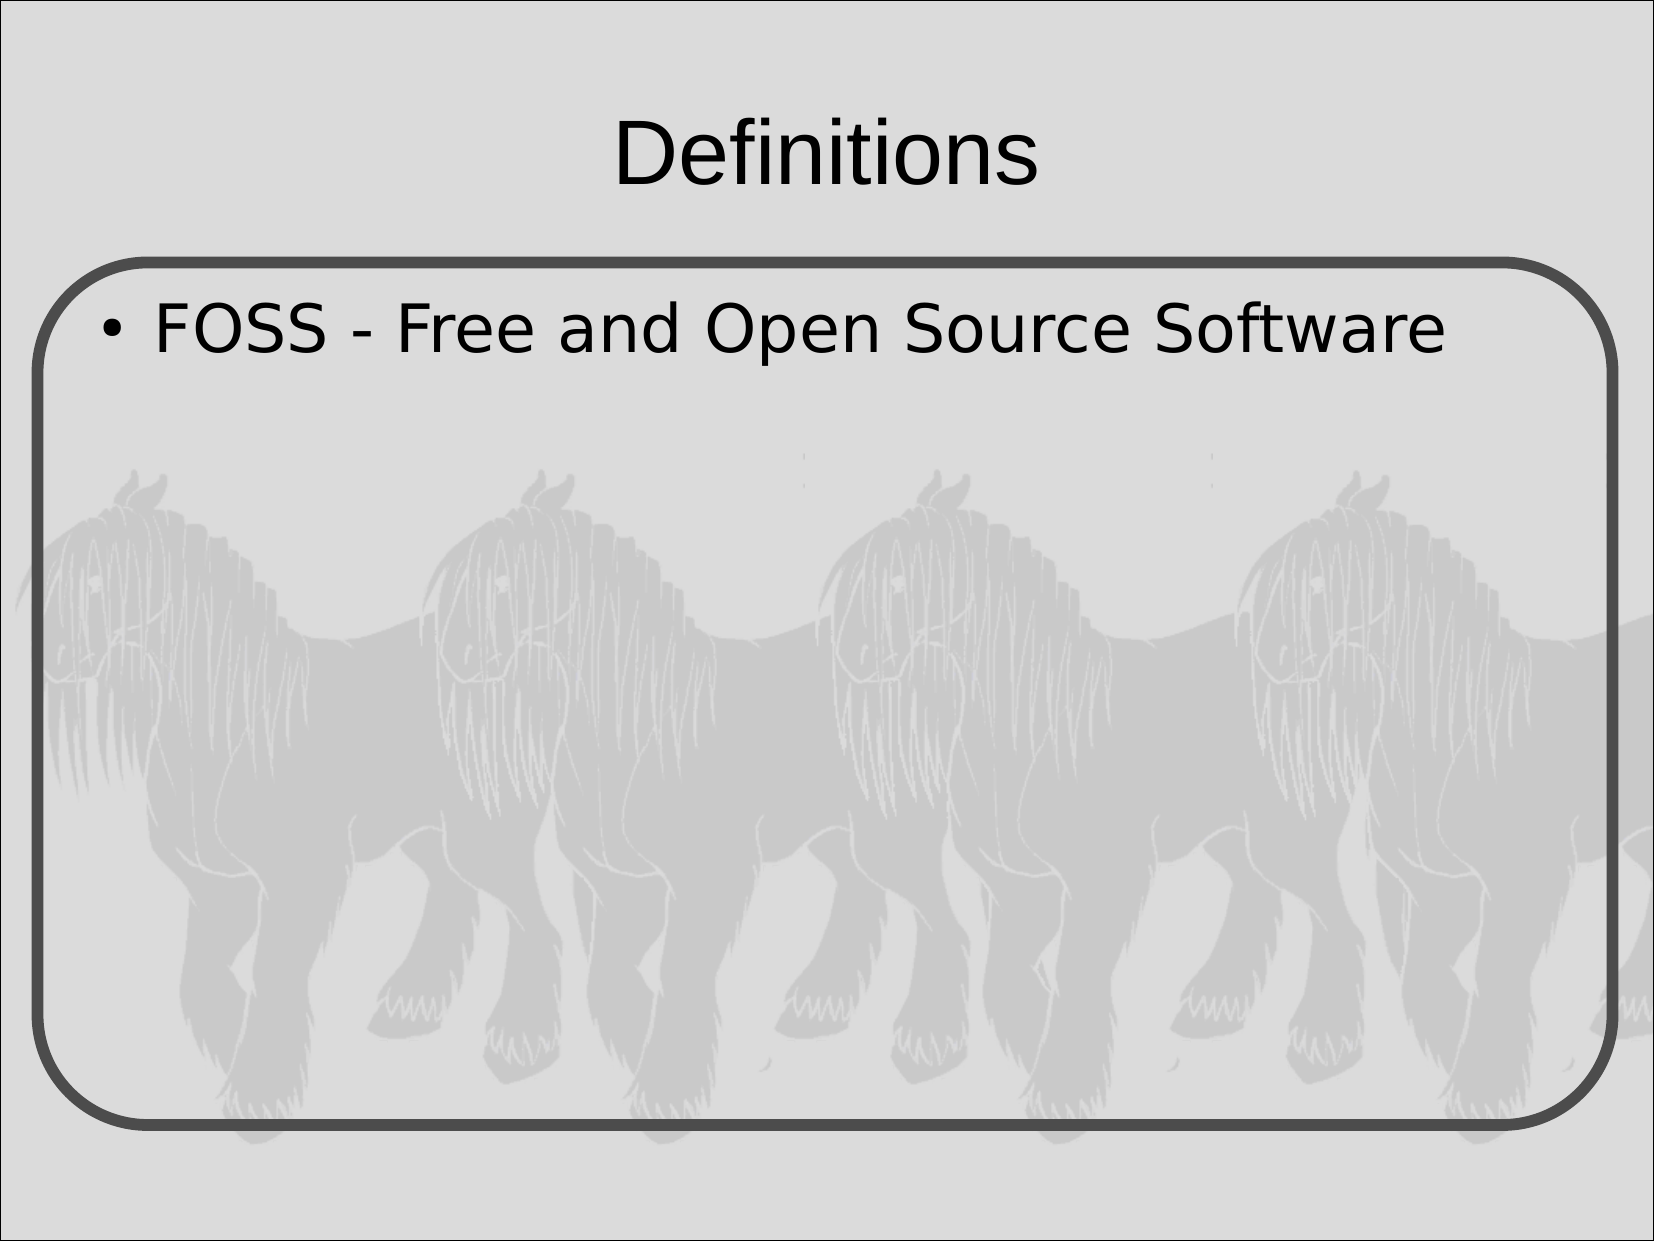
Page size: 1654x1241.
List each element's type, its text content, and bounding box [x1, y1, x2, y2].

list FOSS - Free and Open Source Software [82, 290, 1571, 1109]
title Definitions [82, 49, 1571, 257]
